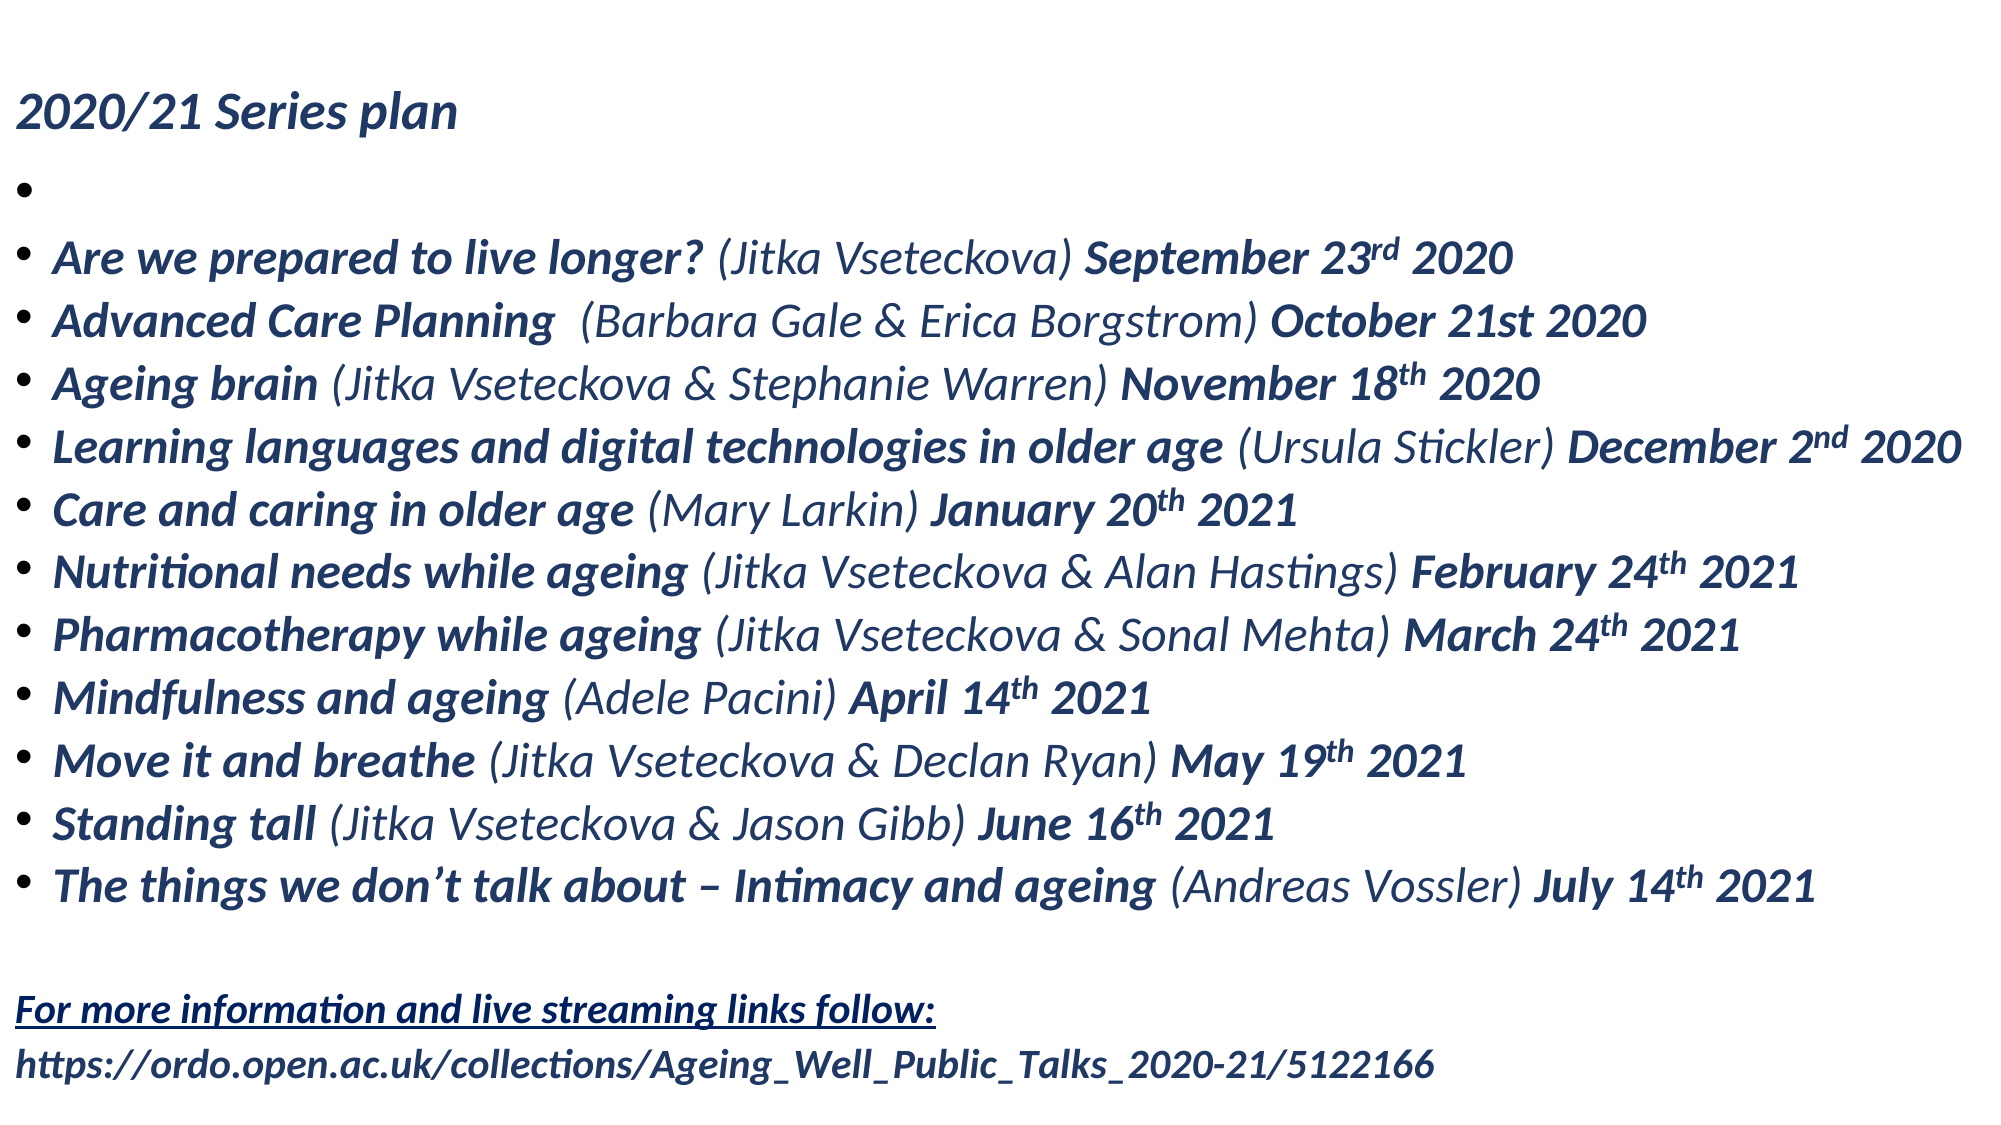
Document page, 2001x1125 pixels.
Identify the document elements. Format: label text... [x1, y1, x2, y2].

list 2020/21 Series plan Are we prepared to live longer? (Jitka Vseteckova) September 23rd 2020 Advanced Care Planning (Barbara Gale & Erica Borgstrom) October 21st 2020 Ageing brain (Jitka Vseteckova & Stephanie Warren) November 18th 2020 Learning languages and digital technologies in older age (Ursula Stickler) December 2nd 2020 Care and caring in older age (Mary Larkin) January 20th 2021 Nutritional needs while ageing (Jitka Vseteckova & Alan Hastings) February 24th 2021 Pharmacotherapy while ageing (Jitka Vseteckova & Sonal Mehta) March 24th 2021 Mindfulness and ageing (Adele Pacini) April 14th 2021 Move it and breathe (Jitka Vseteckova & Declan Ryan) May 19th 2021 Standing tall (Jitka Vseteckova & Jason Gibb) June 16th 2021 The things we don’t talk about – Intimacy and ageing (Andreas Vossler) July 14th 2021 For more information and live streaming links follow: https://ordo.open.ac.uk/collections/Ageing_Well_Public_Talks_2020-21/5122166 [0, 0, 2000, 1125]
